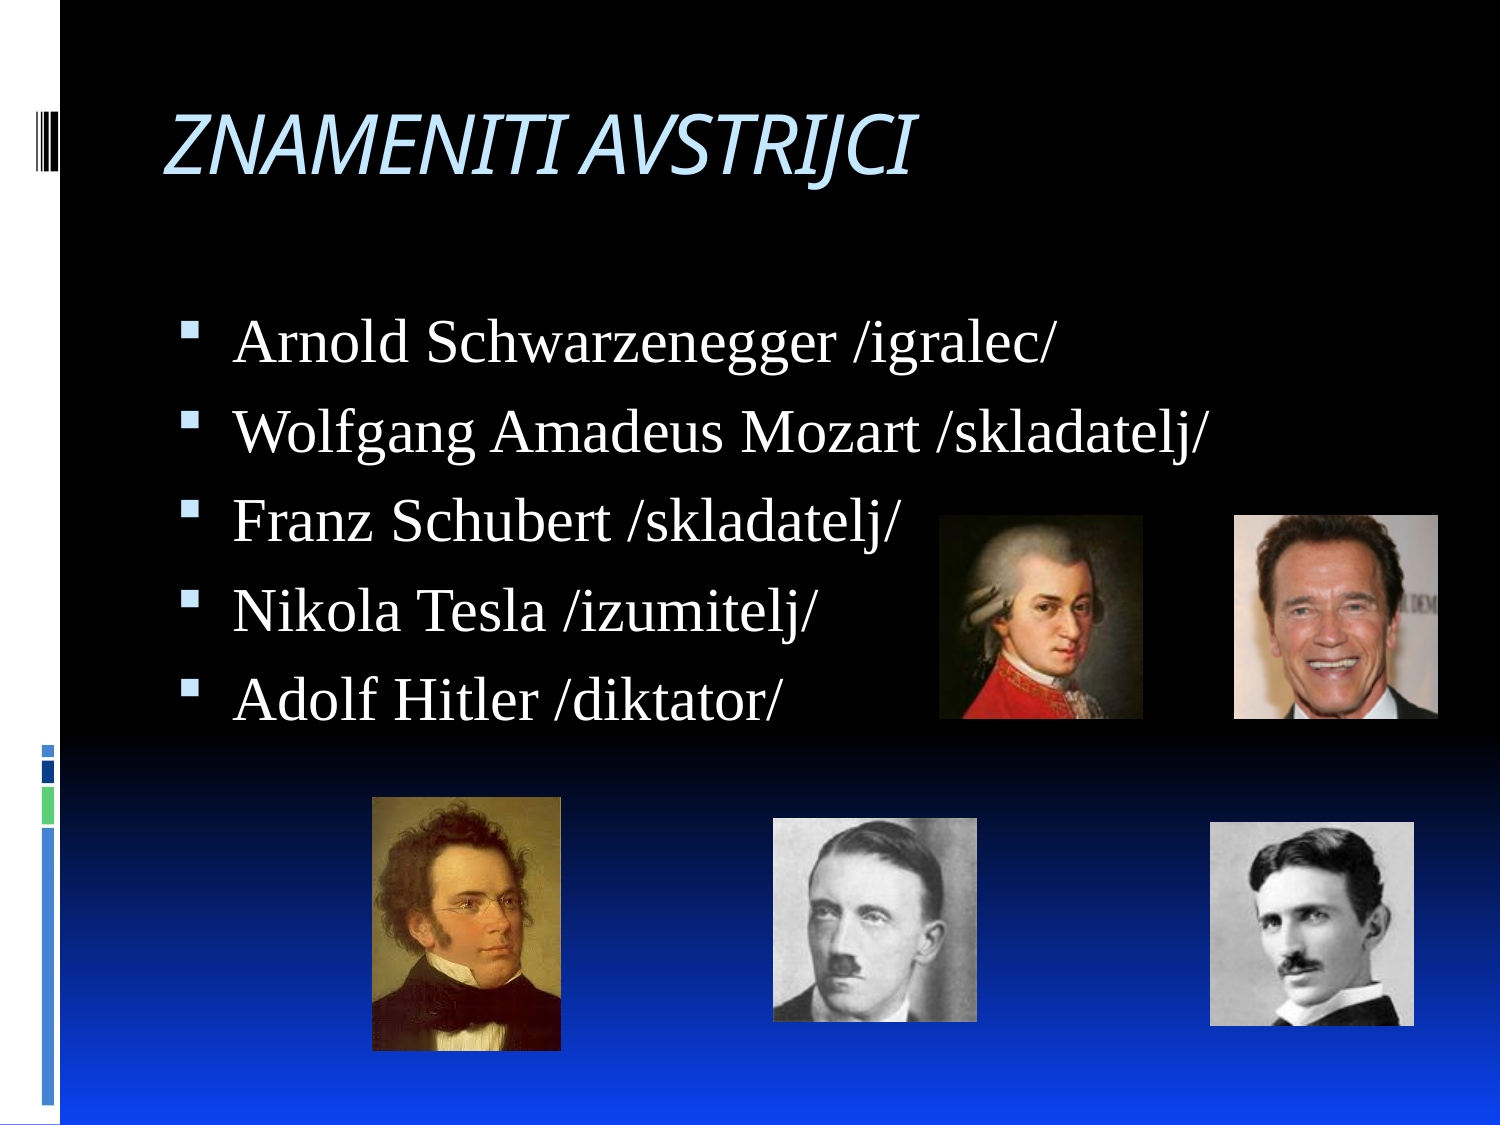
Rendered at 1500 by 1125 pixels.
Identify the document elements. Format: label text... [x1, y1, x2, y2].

picture [773, 818, 977, 1022]
picture [939, 515, 1143, 719]
picture [1234, 515, 1438, 719]
list Arnold Schwarzenegger /igralec/ Wolfgang Amadeus Mozart /skladatelj/ Franz Schubert /skladatelj/ Nikola Tesla /izumitelj/ Adolf Hitler /diktator/ [150, 292, 1425, 1043]
picture [1210, 822, 1414, 1026]
picture [372, 797, 561, 1051]
title ZNAMENITI AVSTRIJCI [150, 84, 1425, 235]
